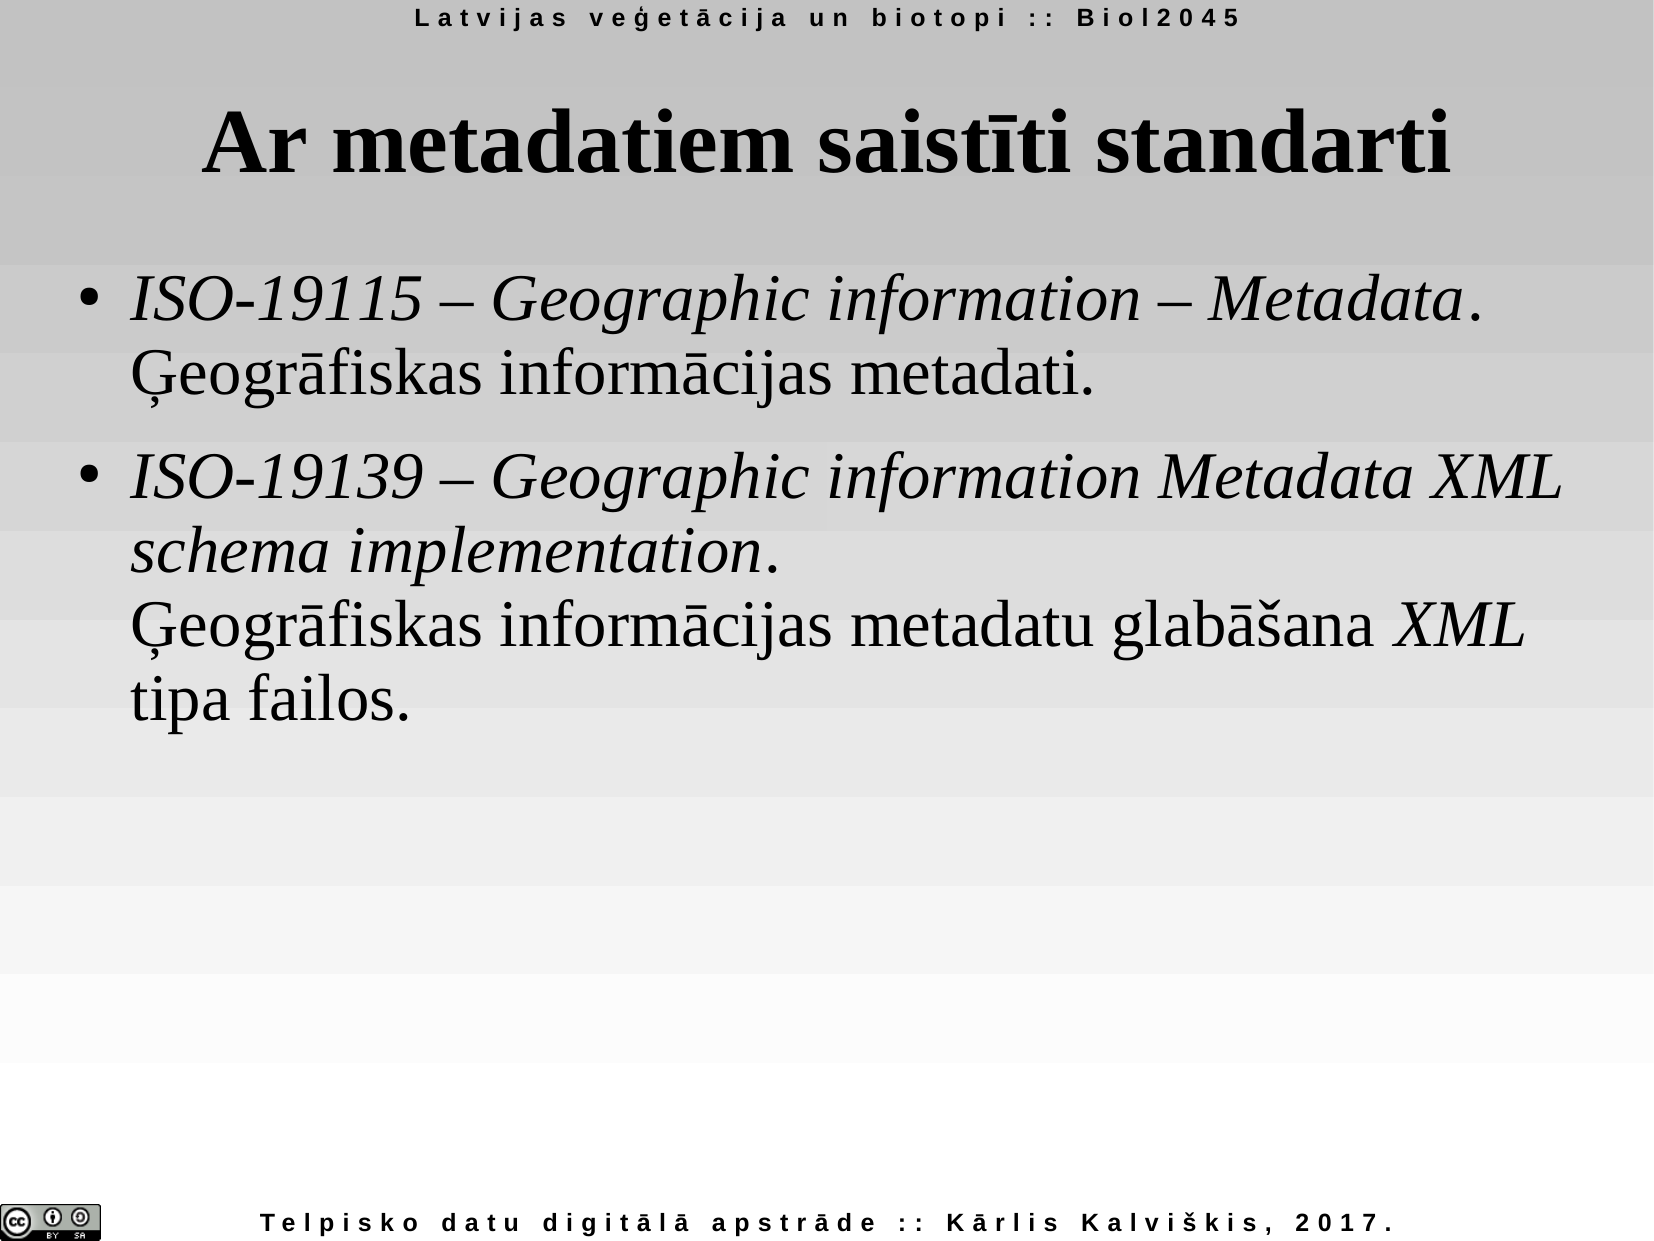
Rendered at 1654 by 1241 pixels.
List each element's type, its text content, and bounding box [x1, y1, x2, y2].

picture [0, 0, 1654, 1241]
title Ar metadatiem saistīti standarti [59, 37, 1596, 246]
list ISO-19115 – Geographic information – Metadata. Ģeogrāfiskas informācijas metadati. ISO-19139 – Geographic information Metadata XML schema implementation. Ģeogrāfiskas informācijas metadatu glabāšana XML tipa failos. [59, 261, 1596, 981]
